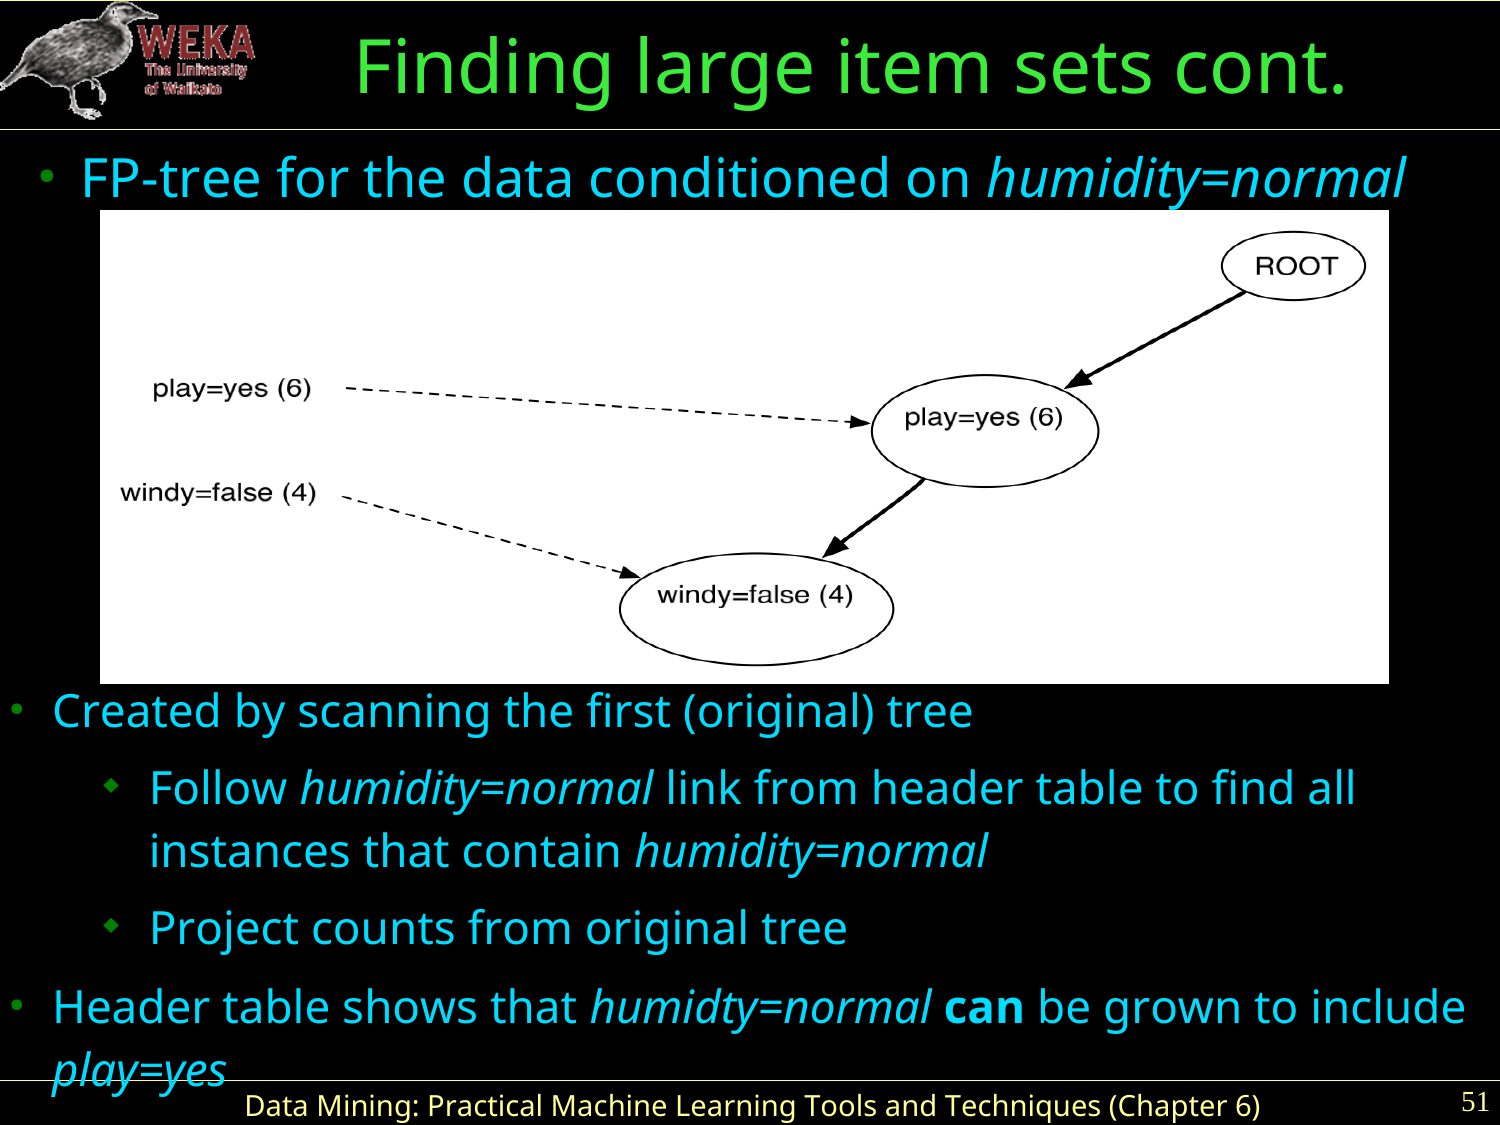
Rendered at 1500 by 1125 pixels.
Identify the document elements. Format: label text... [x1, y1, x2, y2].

title Finding large item sets cont. [353, 0, 1429, 139]
picture [100, 210, 1389, 678]
list FP-tree for the data conditioned on humidity=normal [38, 139, 1482, 237]
picture [0, 1, 266, 129]
list Created by scanning the first (original) tree Follow humidity=normal link from header table to find all instances that contain humidity=normal Project counts from original tree Header table shows that humidty=normal can be grown to include play=yes [9, 678, 1471, 981]
